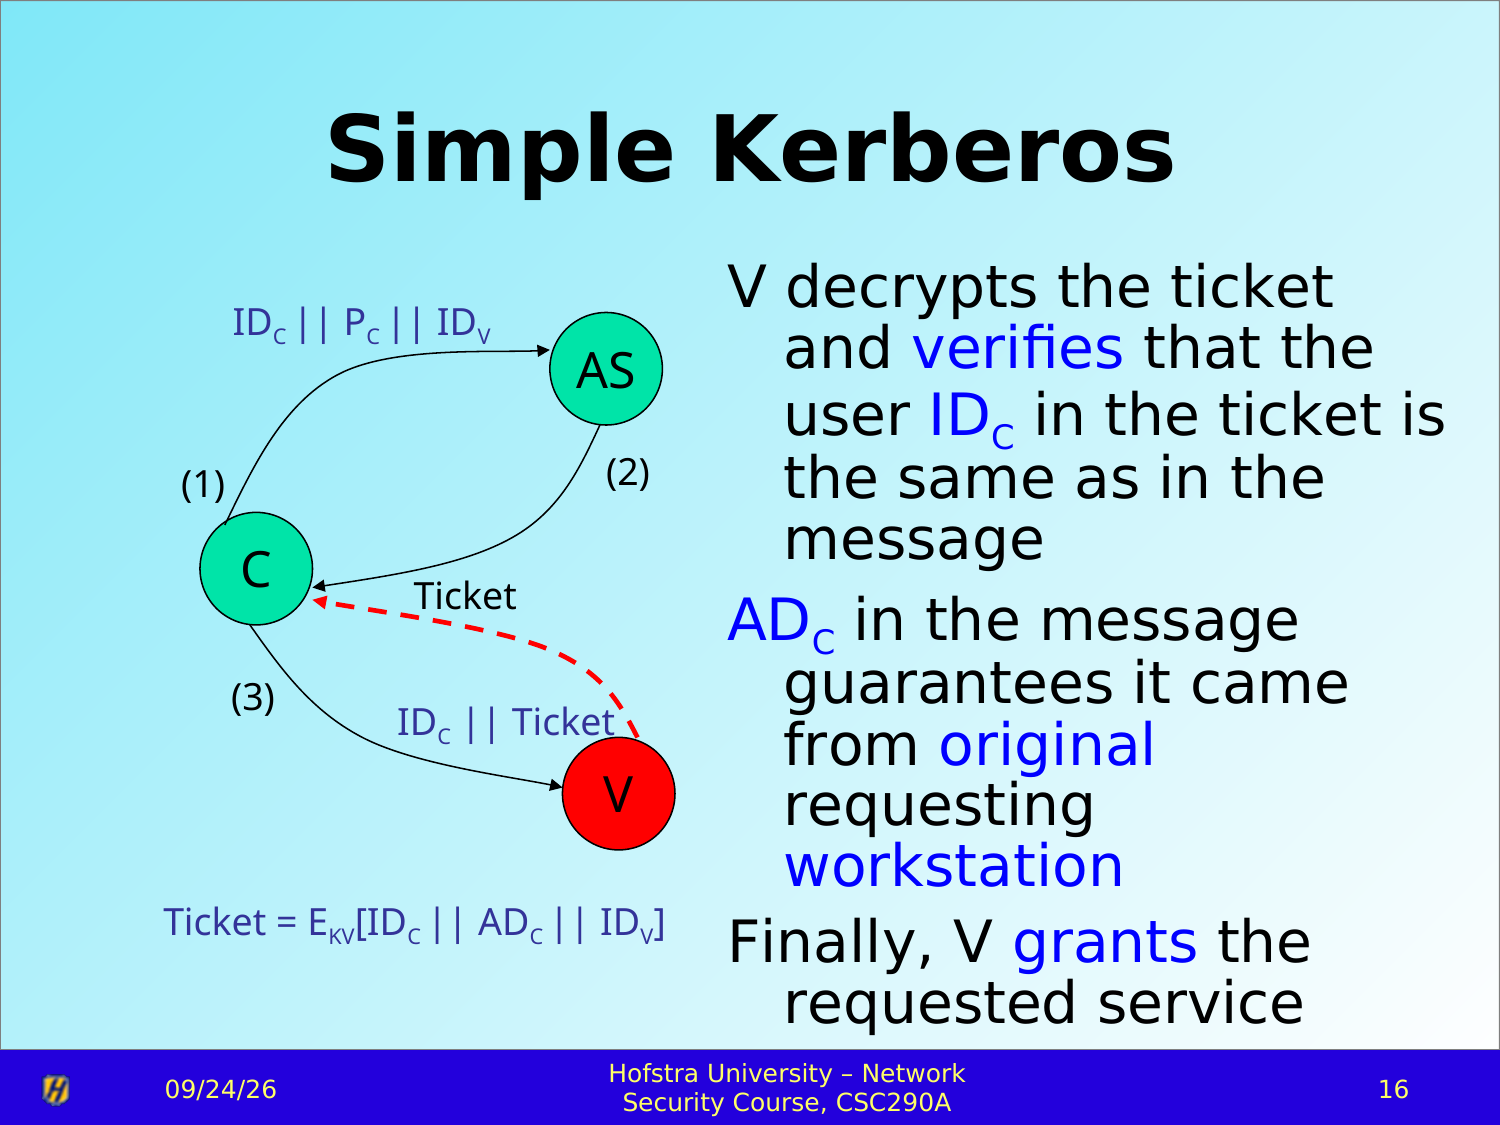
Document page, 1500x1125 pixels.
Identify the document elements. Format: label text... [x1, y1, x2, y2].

text_box Ticket = EKV[IDC || ADC || IDV] [148, 887, 691, 959]
text_box Ticket [398, 562, 542, 629]
text_box (1) [166, 449, 250, 517]
title Simple Kerberos [112, 84, 1391, 212]
picture [37, 1072, 76, 1110]
text_box IDC || Ticket [382, 687, 640, 759]
list V decrypts the ticket and verifies that the user IDC in the ticket is the same as in the message ADC in the message guarantees it came from original requesting workstation Finally, V grants the requested service [712, 251, 1463, 1051]
text_box (2) [591, 437, 675, 504]
text_box (3) [216, 662, 300, 729]
text_box C [199, 512, 313, 625]
text_box V [562, 741, 676, 850]
text_box AS [549, 312, 663, 426]
text_box IDC || PC || IDV [217, 287, 516, 359]
